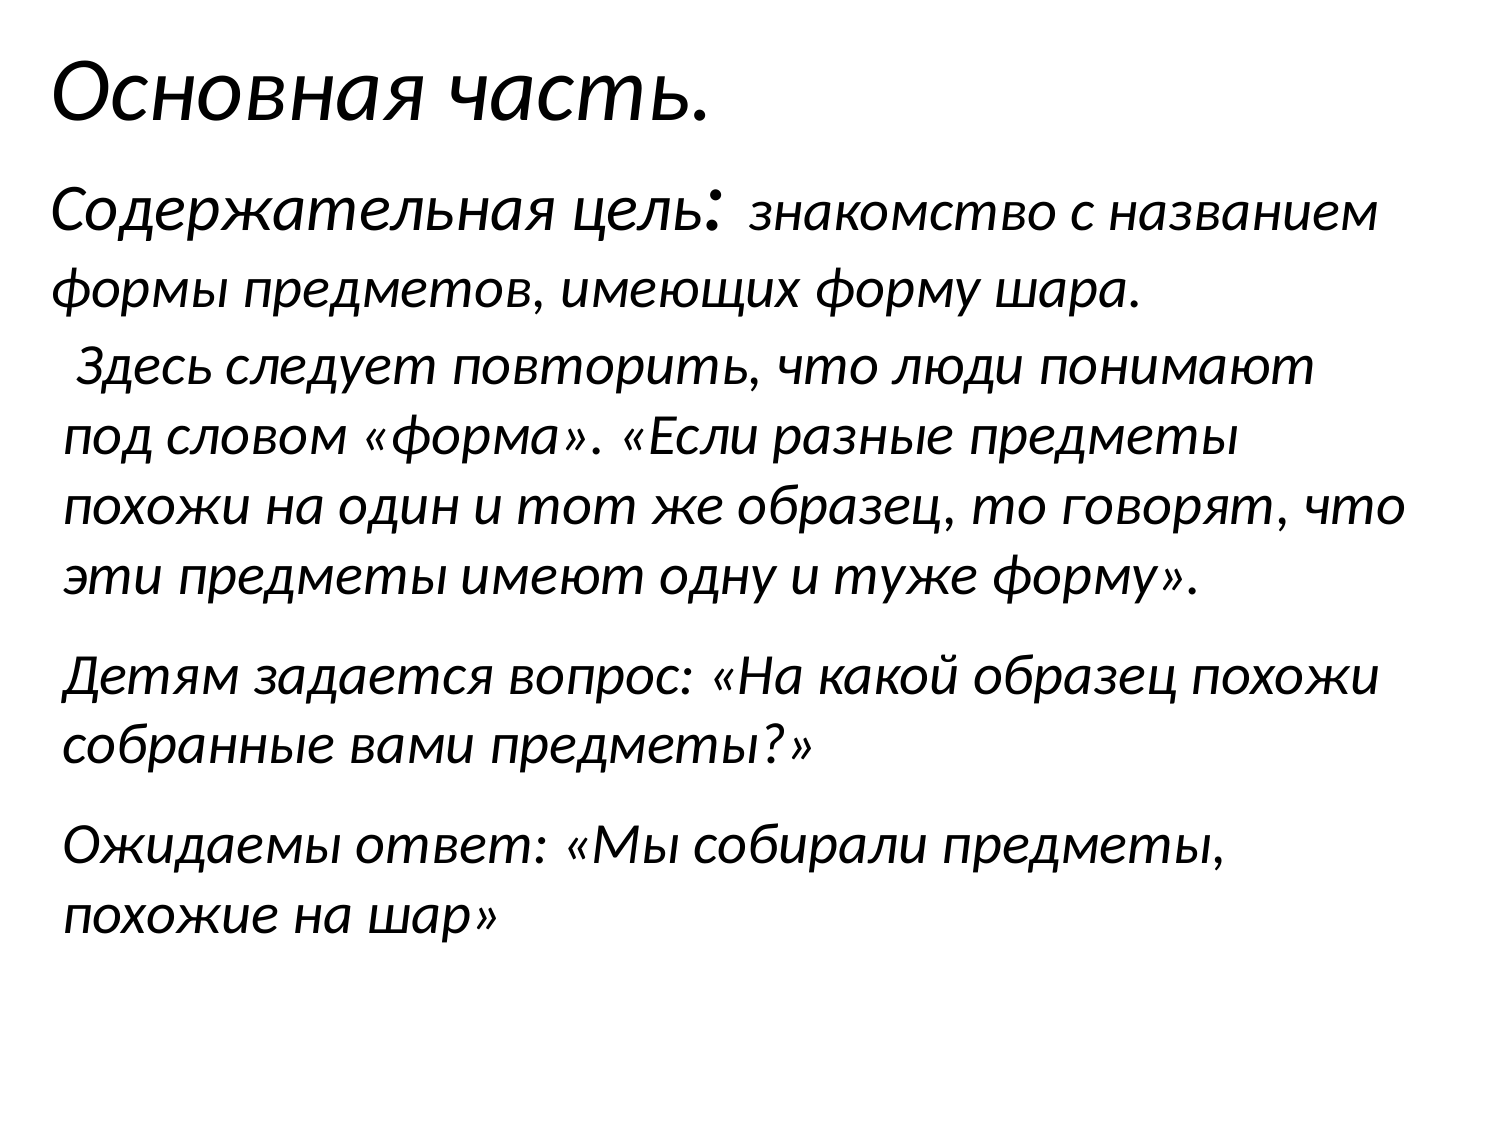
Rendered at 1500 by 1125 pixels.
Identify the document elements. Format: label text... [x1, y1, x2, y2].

title Основная часть. Содержательная цель: знакомство с названием формы предметов, имеющих форму шара. [35, 21, 1477, 319]
list Здесь следует повторить, что люди понимают под словом «форма». «Если разные предметы похожи на один и тот же образец, то говорят, что эти предметы имеют одну и туже форму». Детям задается вопрос: «На какой образец похожи собранные вами предметы?» Ожидаемы ответ: «Мы собирали предметы, похожие на шар» [47, 318, 1425, 1005]
